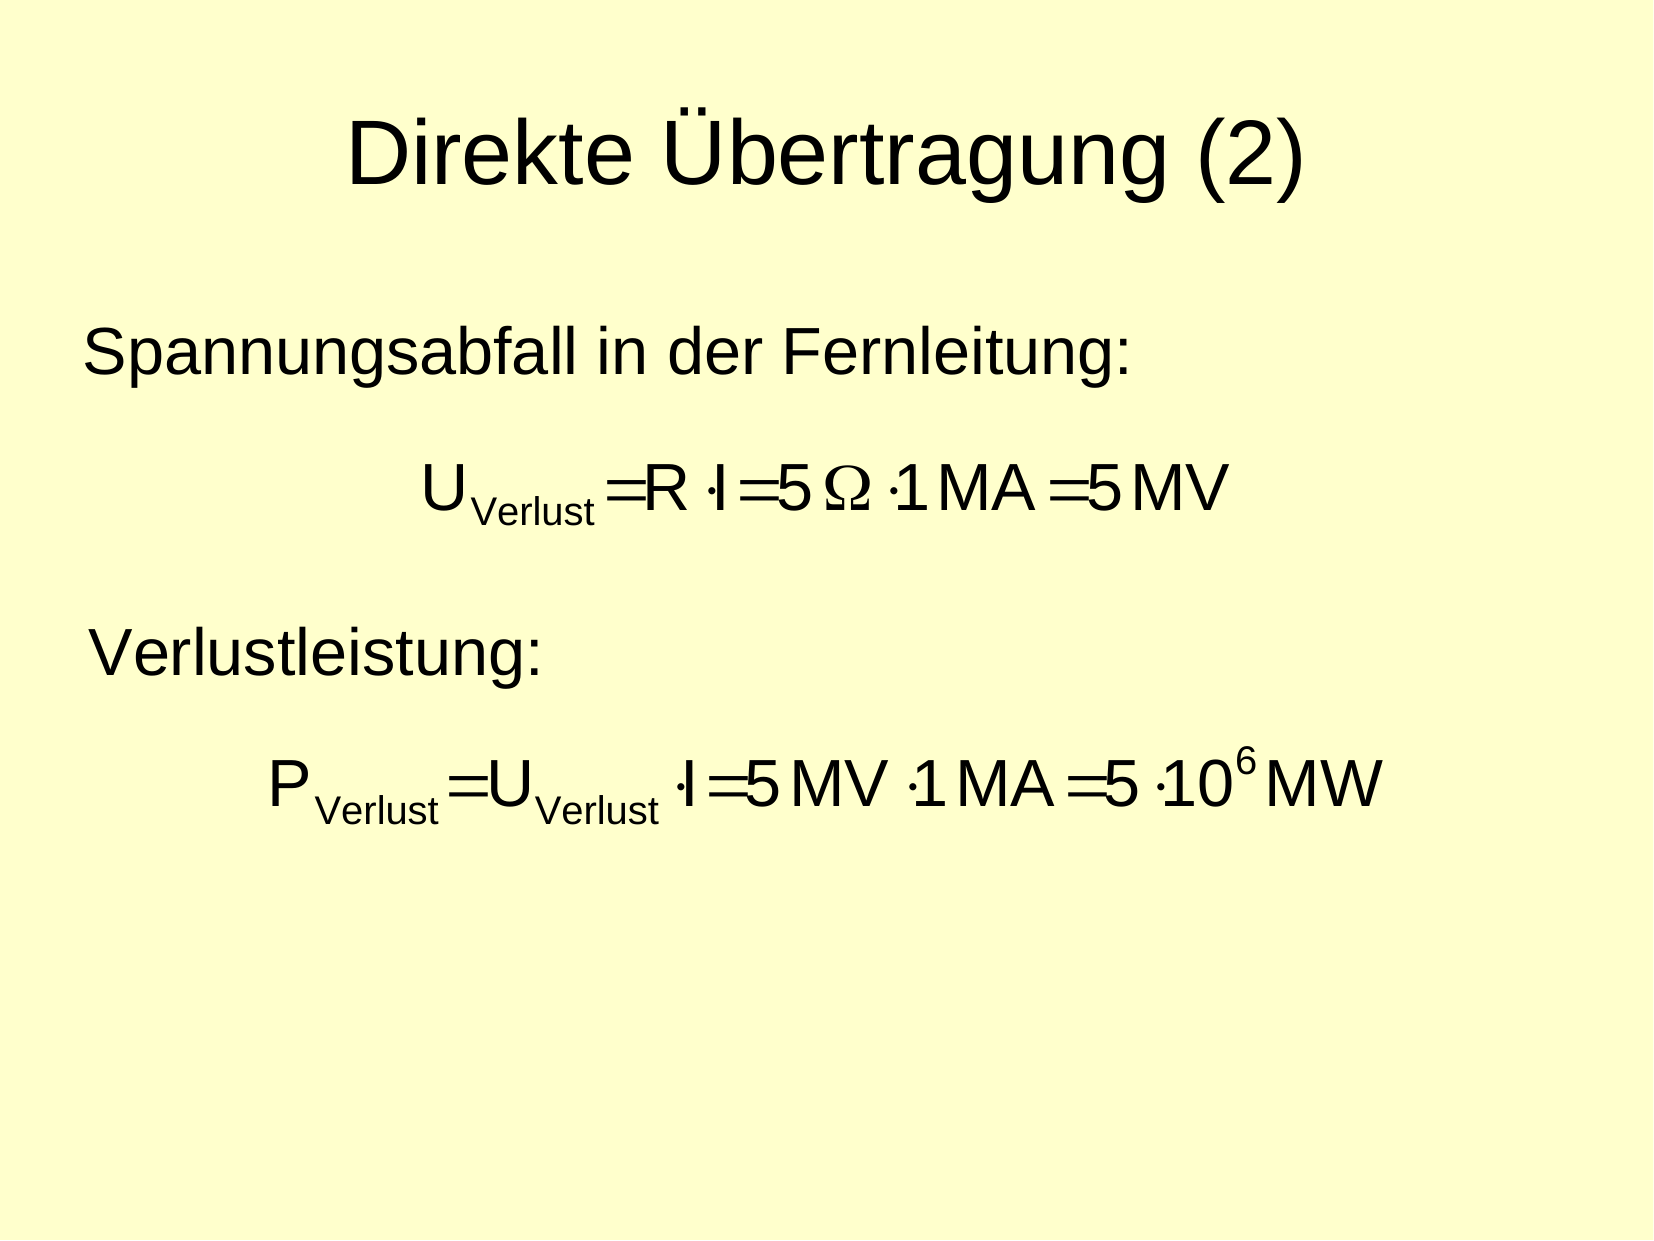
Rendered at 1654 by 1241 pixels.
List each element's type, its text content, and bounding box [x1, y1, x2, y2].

title Direkte Übertragung (2) [82, 49, 1571, 257]
subtitle Spannungsabfall in der Fernleitung: [82, 290, 1571, 414]
chart [267, 738, 1386, 833]
chart [420, 442, 1233, 535]
text_box Verlustleistung: [88, 590, 1577, 714]
